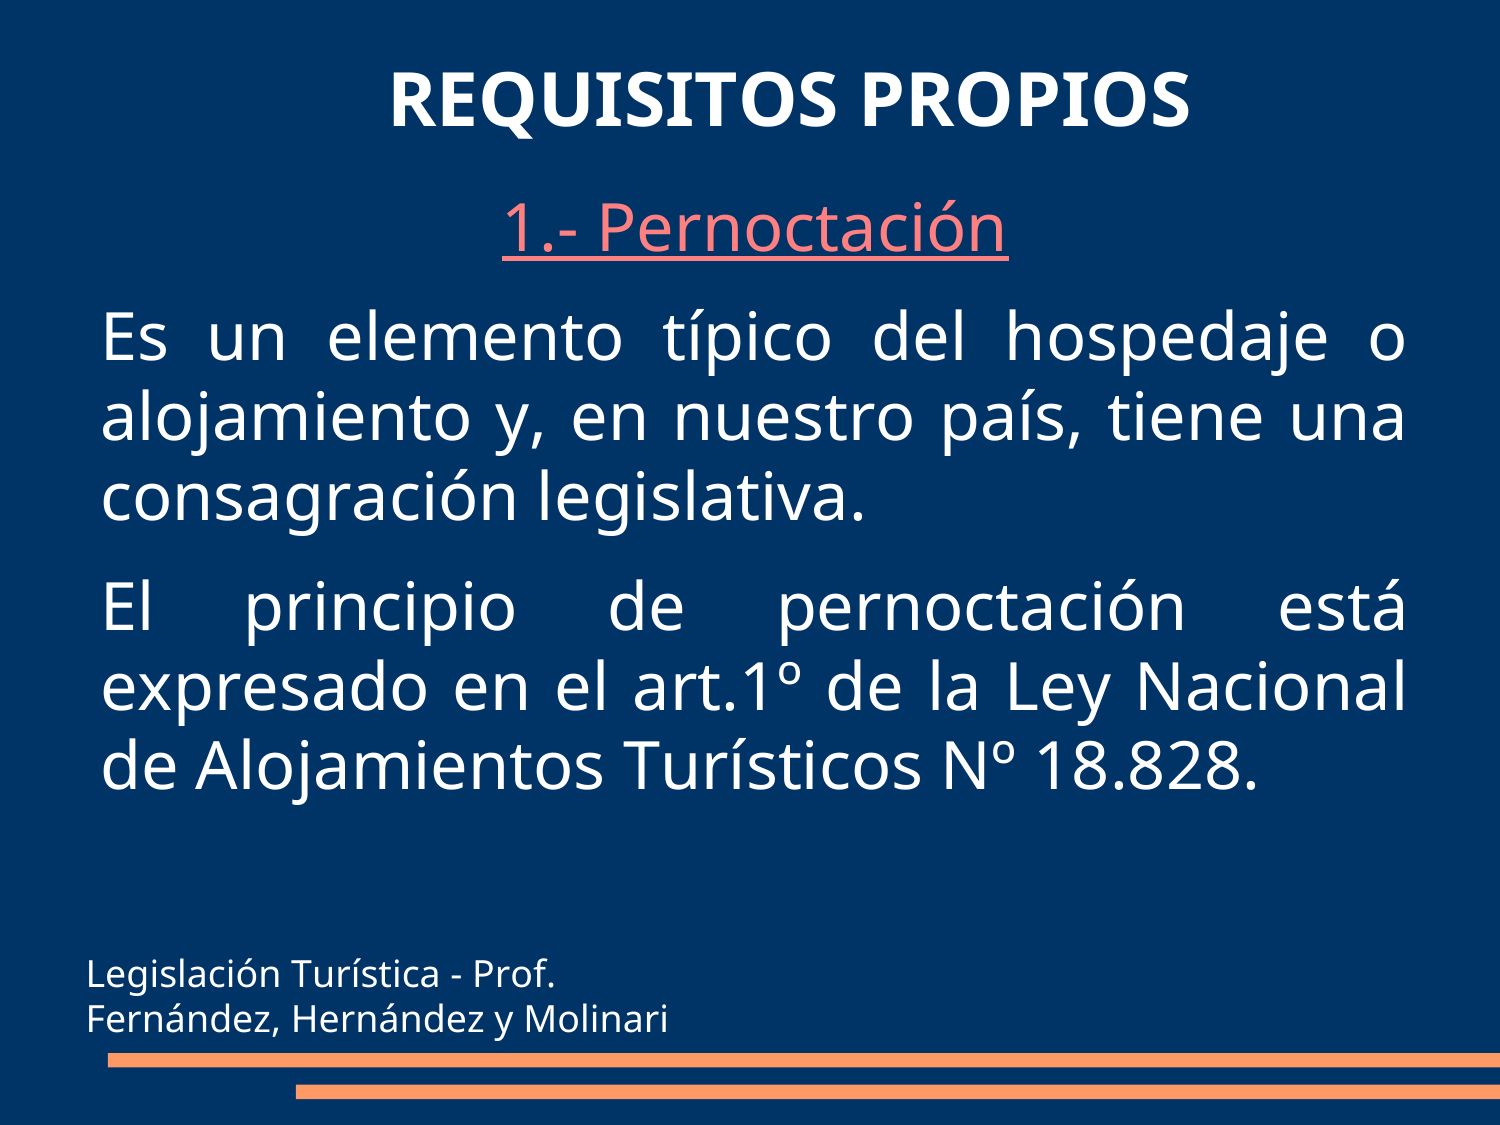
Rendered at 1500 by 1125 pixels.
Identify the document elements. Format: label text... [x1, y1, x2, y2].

footer Legislación Turística - Prof. Fernández, Hernández y Molinari [70, 942, 770, 993]
title REQUISITOS PROPIOS [75, 43, 1425, 177]
list 1.- Pernoctación Es un elemento típico del hospedaje o alojamiento y, en nuestro país, tiene una consagración legislativa. El principio de pernoctación está expresado en el art.1º de la Ley Nacional de Alojamientos Turísticos Nº 18.828. [75, 177, 1425, 898]
